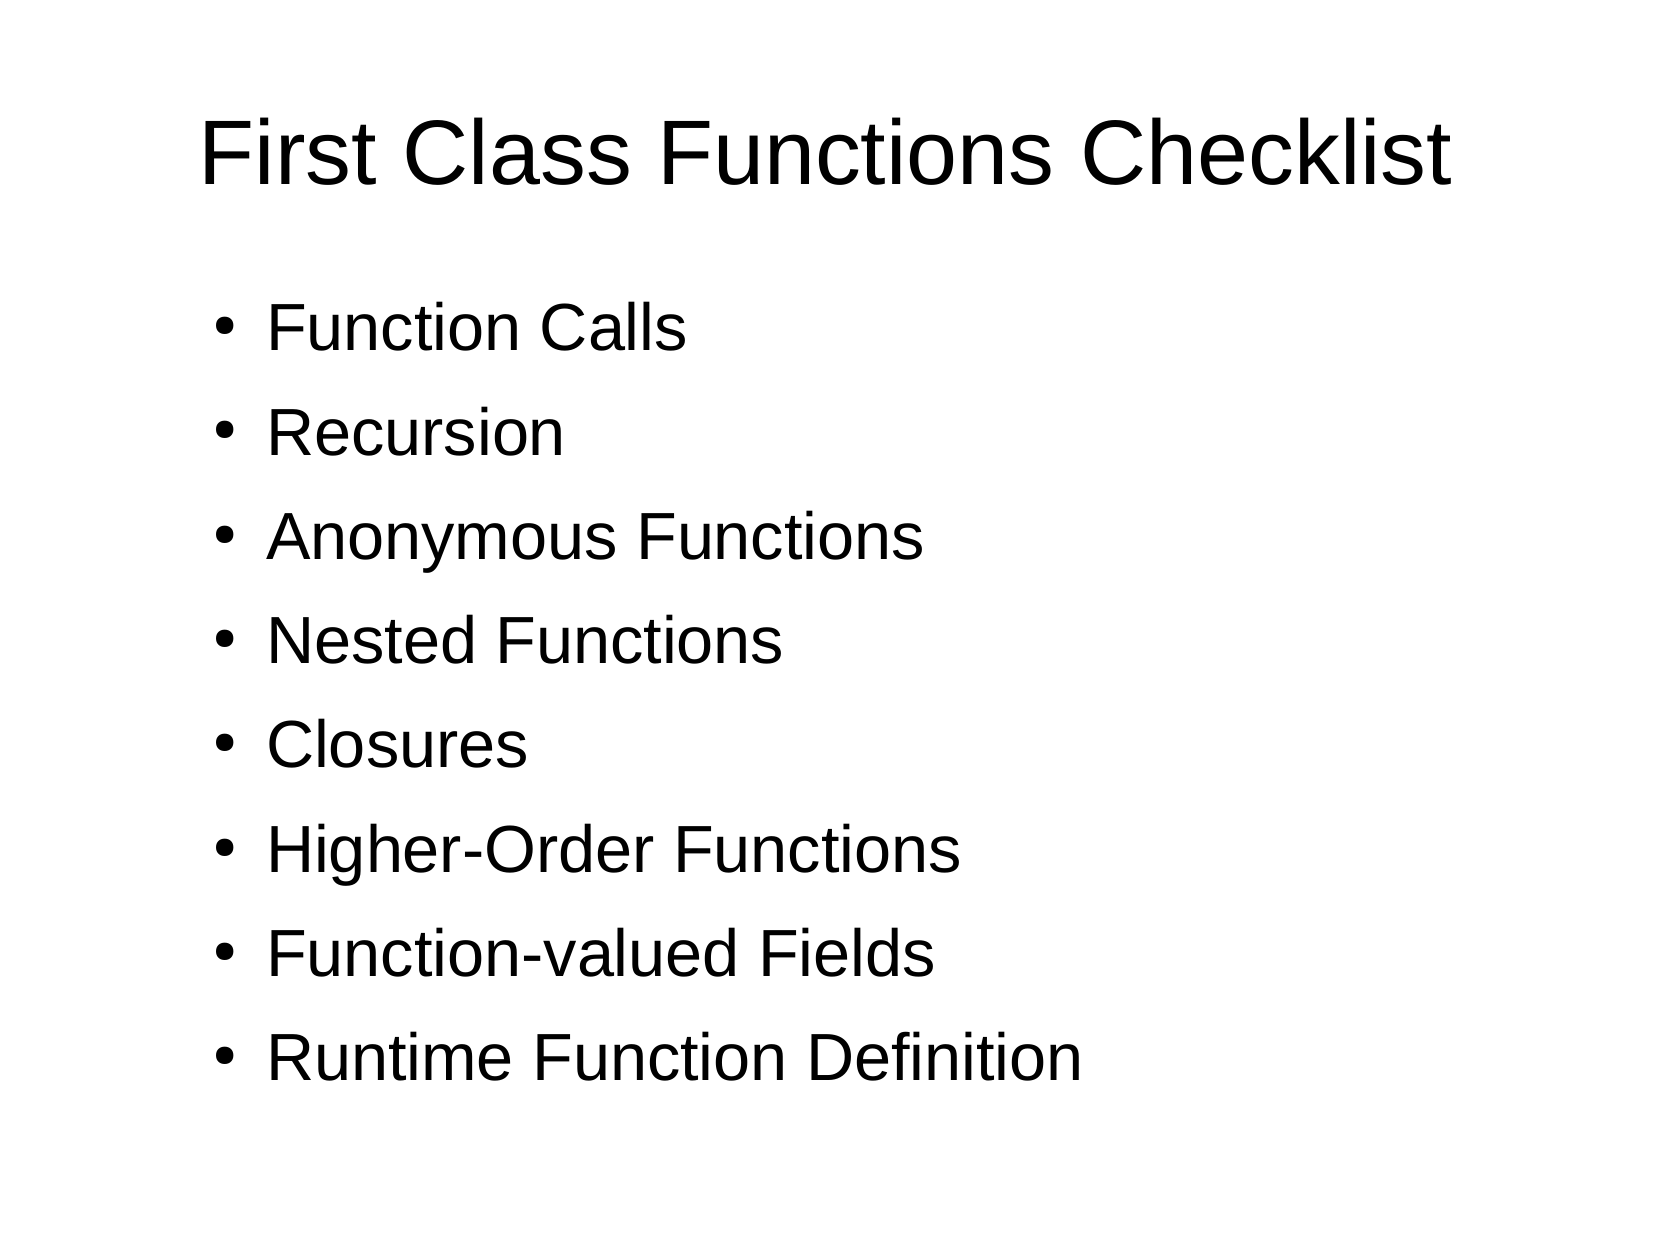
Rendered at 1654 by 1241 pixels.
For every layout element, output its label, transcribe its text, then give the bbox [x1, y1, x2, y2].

title First Class Functions Checklist [82, 56, 1571, 250]
list Function Calls Recursion Anonymous Functions Nested Functions Closures Higher-Order Functions Function-valued Fields Runtime Function Definition [195, 290, 1501, 1094]
